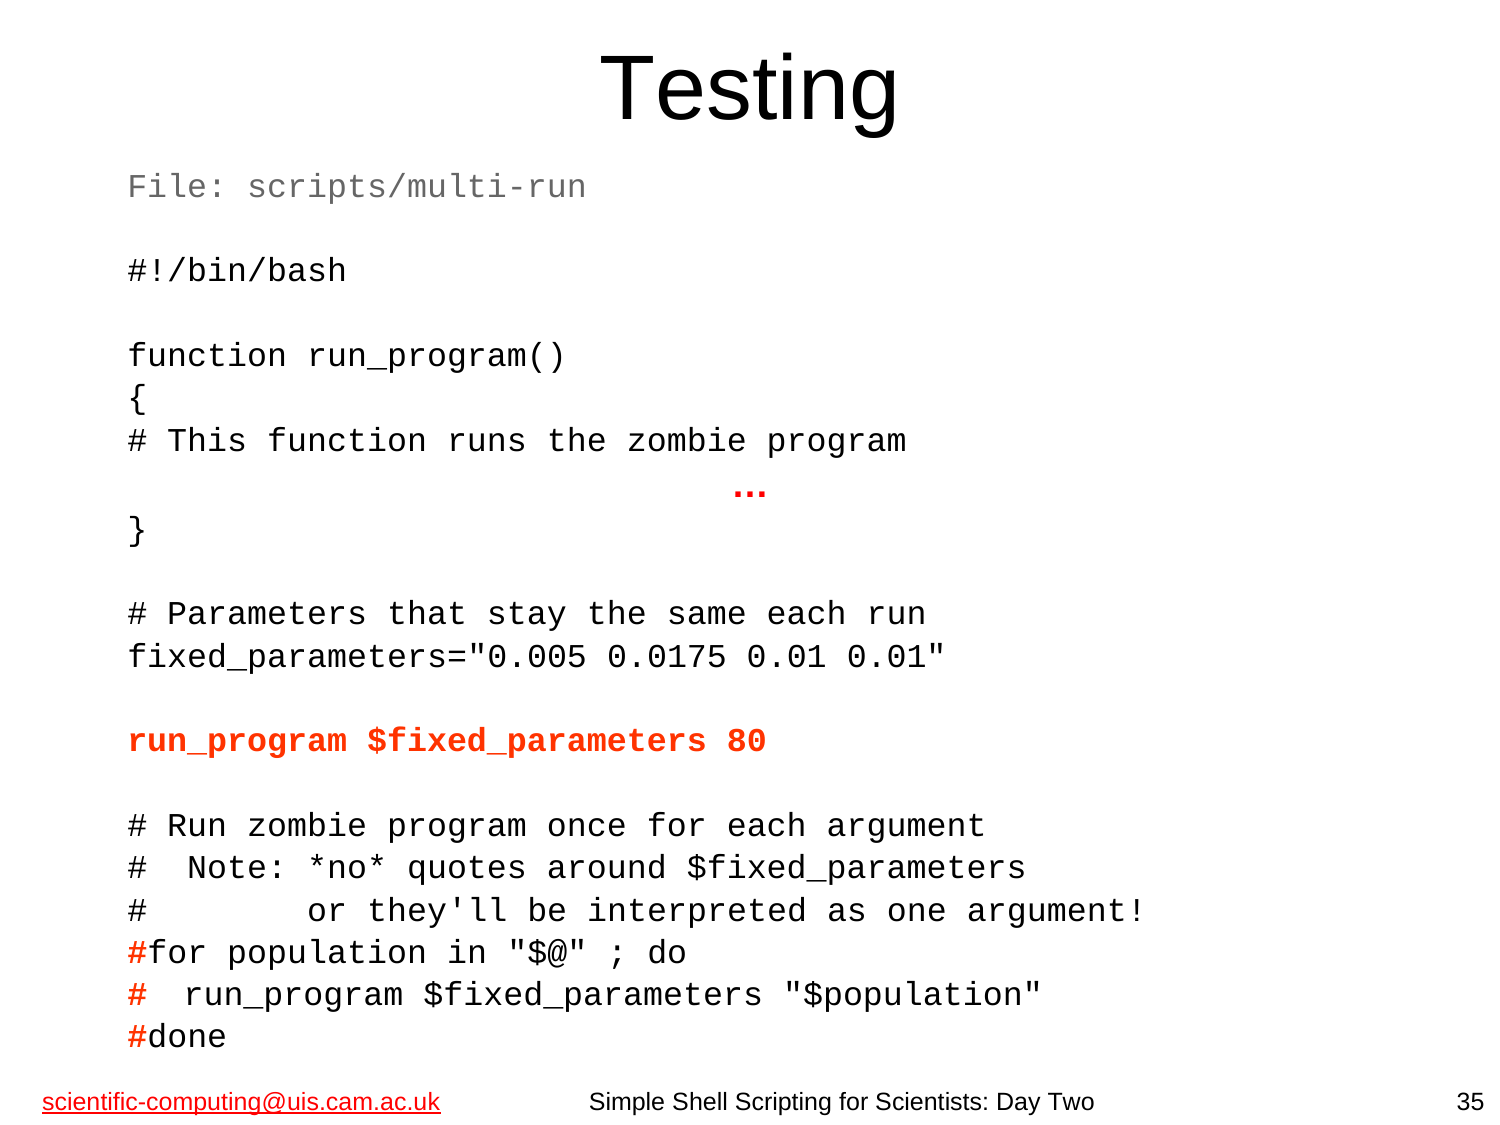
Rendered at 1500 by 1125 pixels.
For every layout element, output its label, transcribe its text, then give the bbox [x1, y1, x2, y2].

list File: scripts/multi-run #!/bin/bash function run_program() { # This function runs the zombie program … } # Parameters that stay the same each run fixed_parameters="0.005 0.0175 0.01 0.01" run_program $fixed_parameters 80 # Run zombie program once for each argument # Note: *no* quotes around $fixed_parameters # or they'll be interpreted as one argument! #for population in "$@" ; do # run_program $fixed_parameters "$population" #done [112, 162, 1388, 1063]
title Testing [112, 28, 1388, 147]
